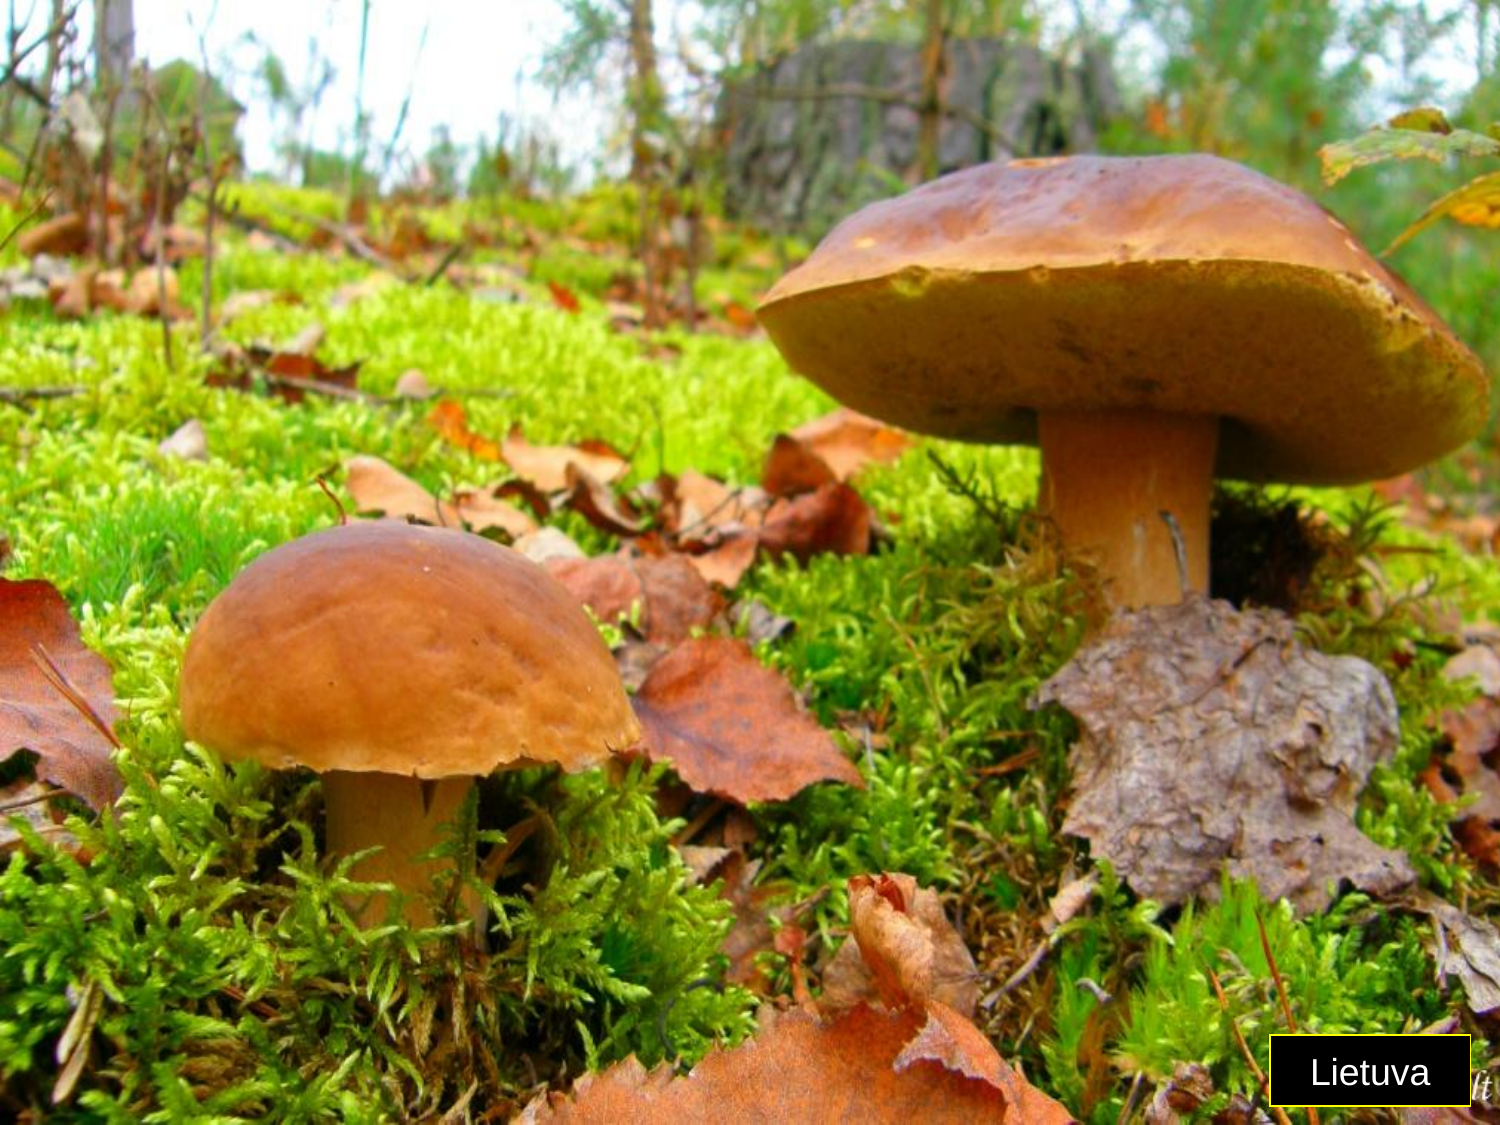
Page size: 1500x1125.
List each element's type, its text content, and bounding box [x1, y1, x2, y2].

text_box Lietuva [1270, 1035, 1471, 1106]
picture [0, 0, 1500, 1125]
